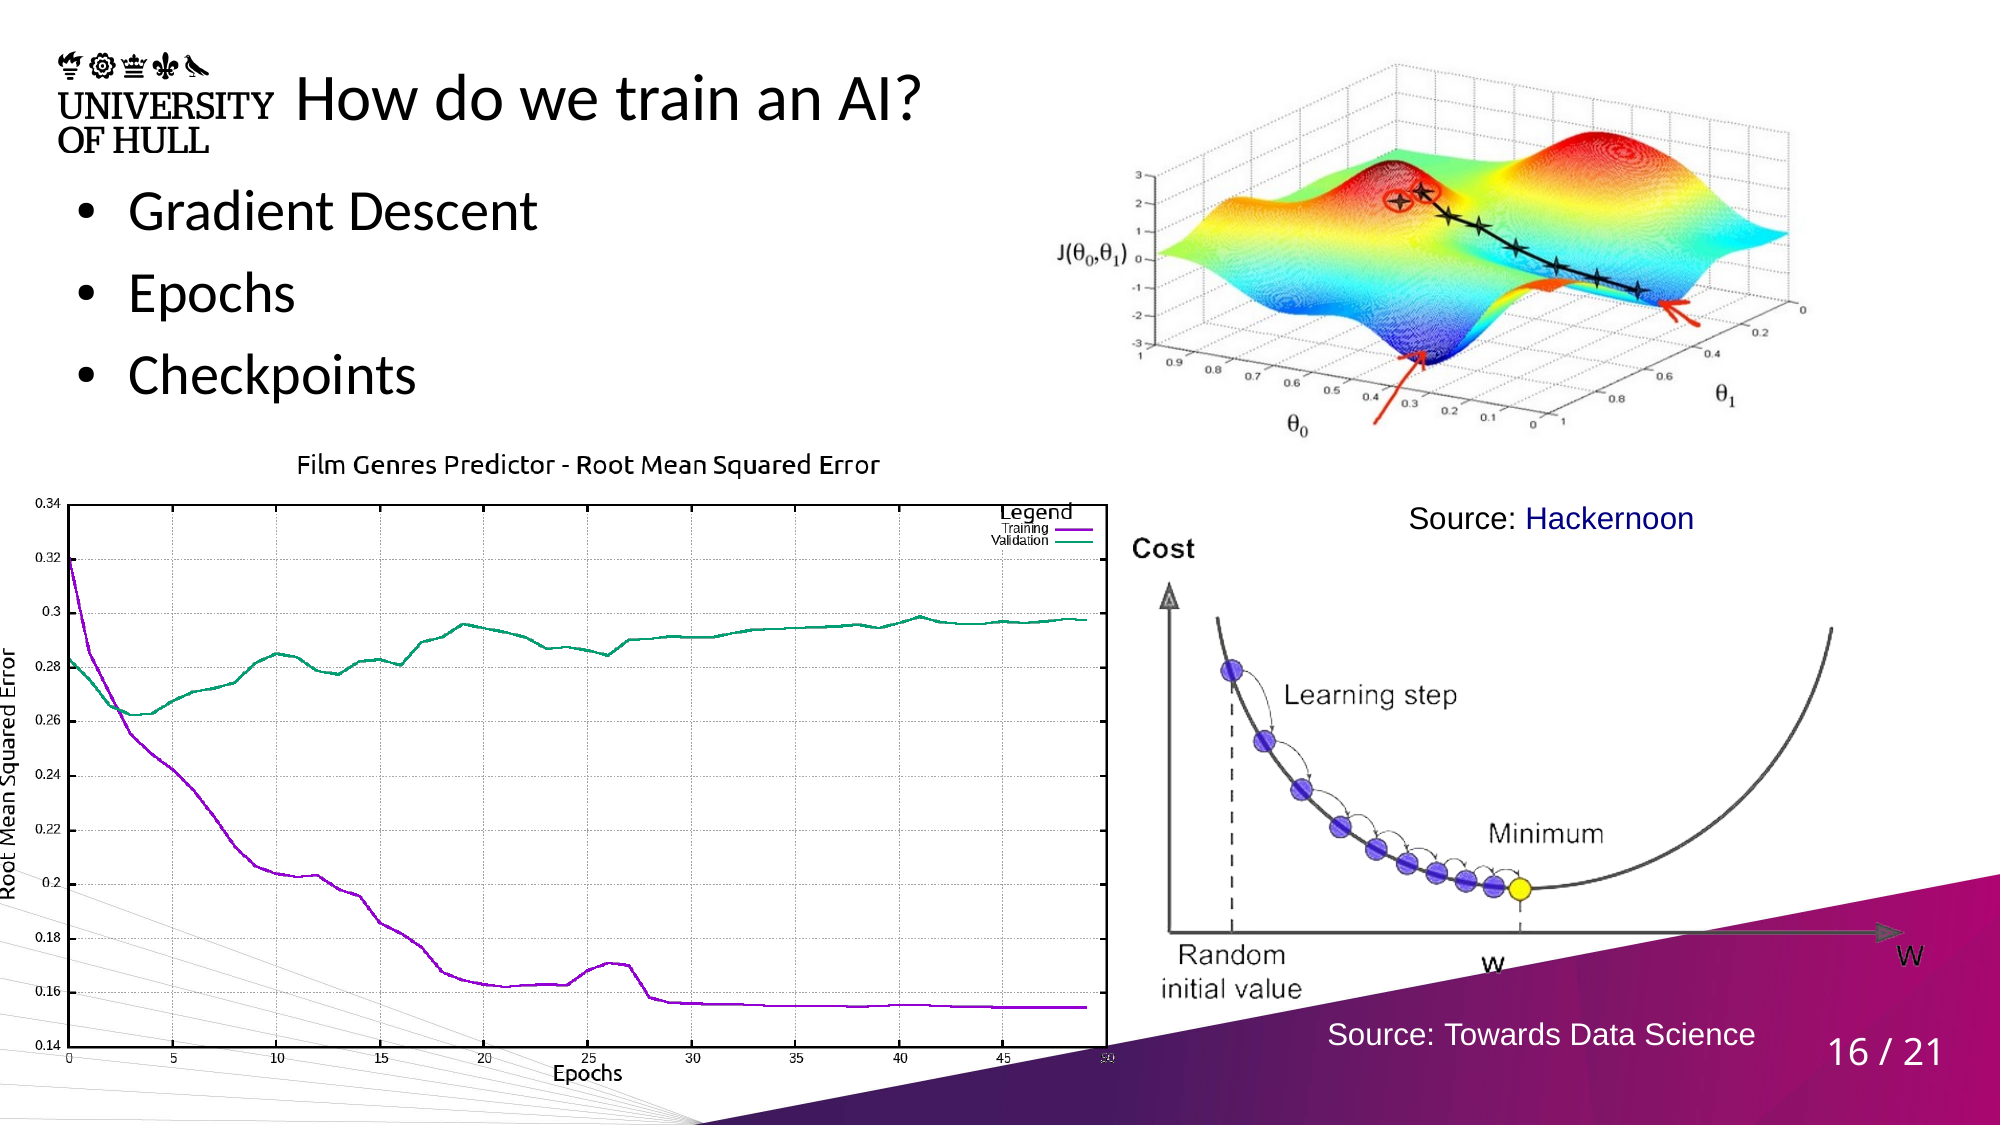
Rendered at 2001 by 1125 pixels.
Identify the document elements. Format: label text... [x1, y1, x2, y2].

picture [0, 0, 2000, 1125]
text_box <number> / 21 [1570, 1015, 1961, 1087]
title How do we train an AI? [295, 42, 1932, 166]
list Gradient Descent Epochs Checkpoints [58, 188, 993, 452]
text_box Source: Hackernoon [1393, 493, 1710, 537]
text_box Source: Towards Data Science [1312, 1009, 1772, 1060]
